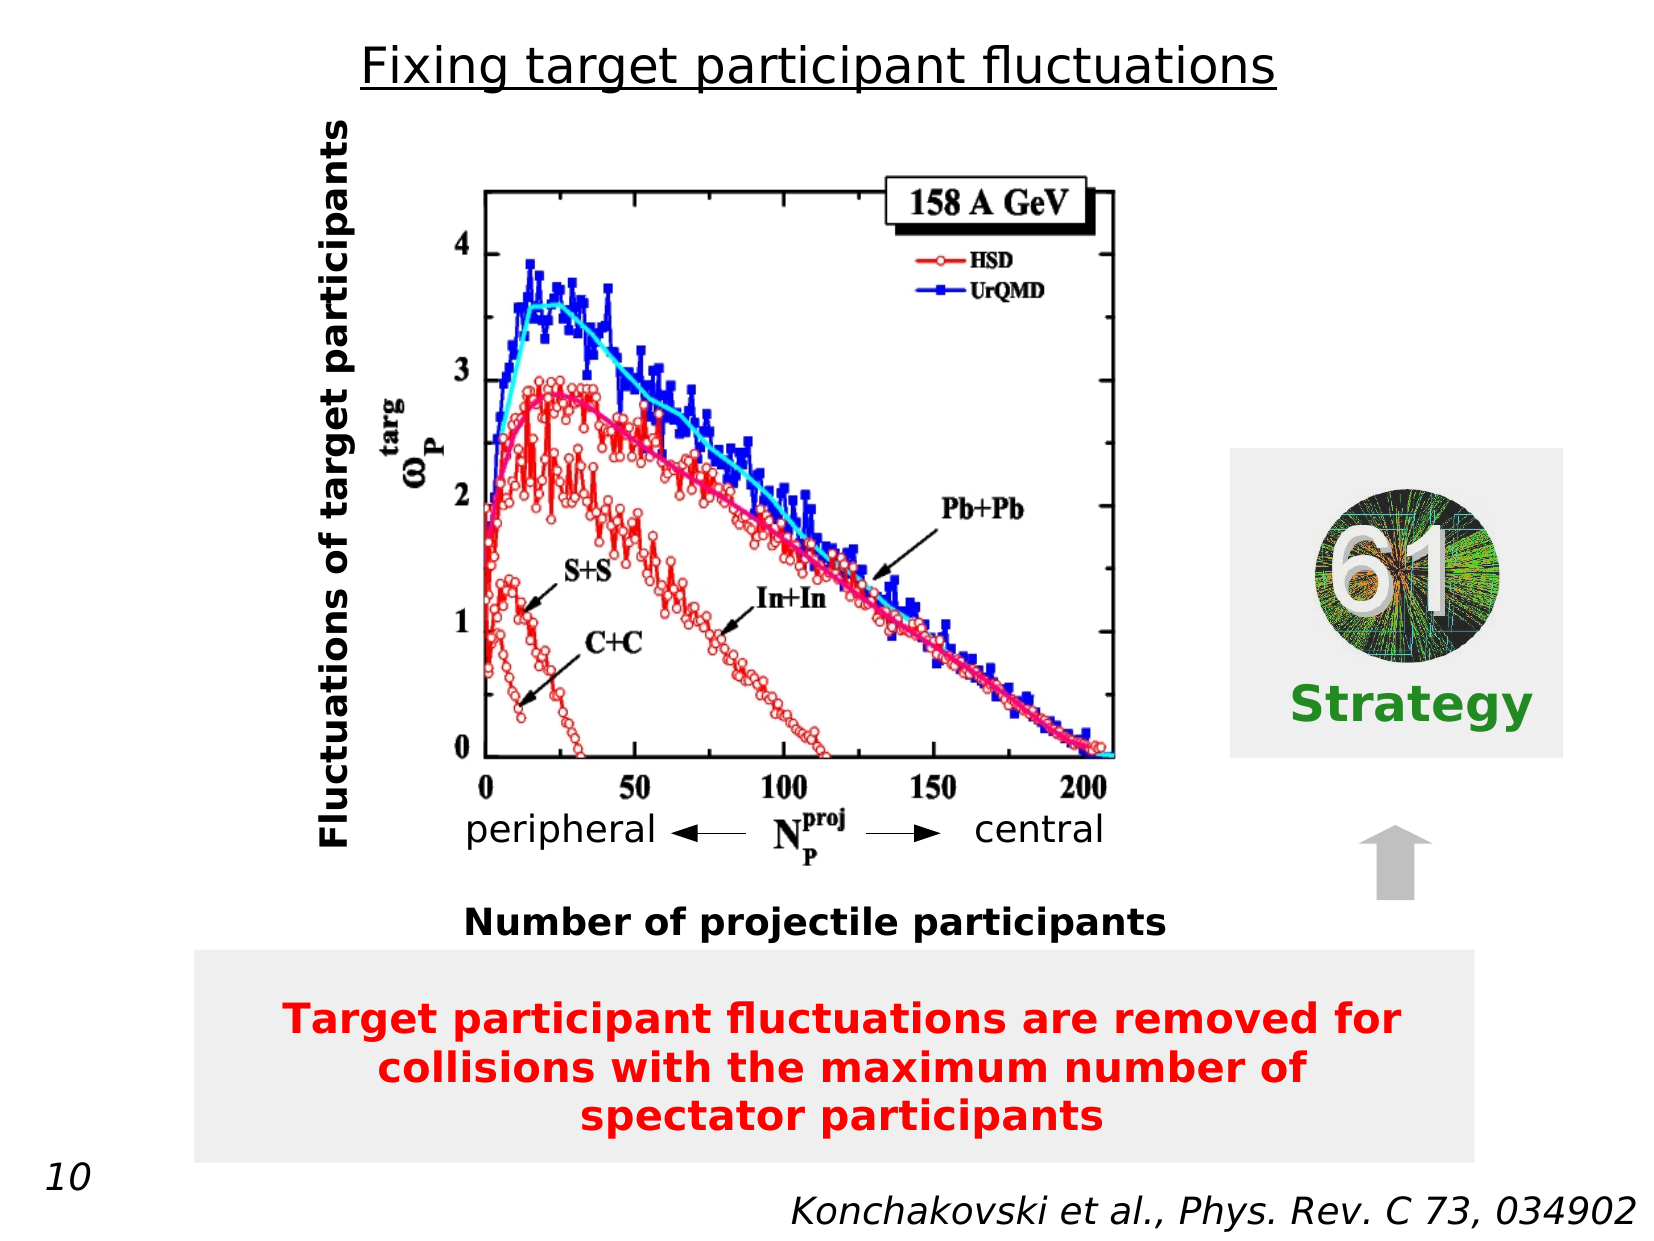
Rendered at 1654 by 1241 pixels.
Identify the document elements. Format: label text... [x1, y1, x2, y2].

picture [349, 154, 1138, 889]
text_box Fixing target participant fluctuations [360, 37, 1278, 113]
text_box Konchakovski et al., Phys. Rev. C 73, 034902 [790, 1189, 1654, 1234]
text_box peripheral [464, 807, 658, 852]
text_box [1229, 447, 1564, 758]
text_box [194, 949, 1475, 1163]
text_box central [974, 807, 1106, 852]
text_box Fluctuations of target participants [312, 119, 356, 851]
text_box Target participant fluctuations are removed for collisions with the maximum number of spectator participants [282, 994, 1405, 1141]
text_box [1357, 825, 1434, 901]
text_box Number of projectile participants [463, 900, 1170, 944]
